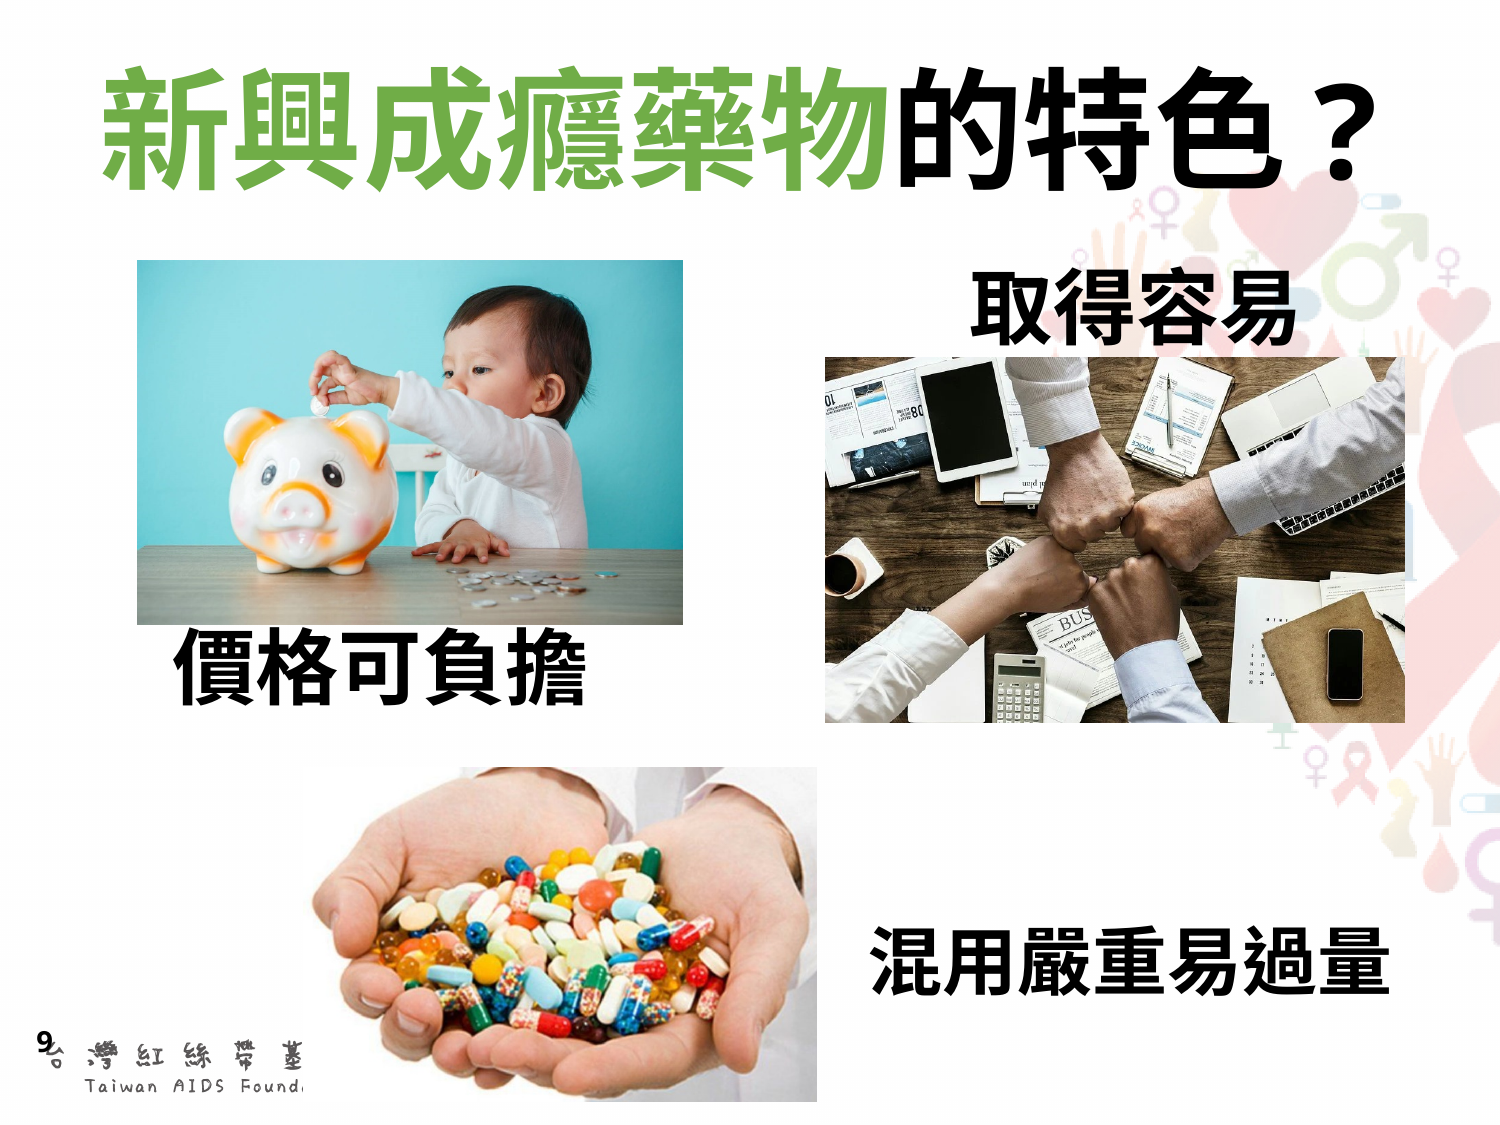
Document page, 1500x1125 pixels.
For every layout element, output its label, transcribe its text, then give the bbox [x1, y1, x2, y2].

text_box 混用嚴重易過量 [852, 907, 1447, 1013]
text_box 取得容易 [955, 248, 1371, 357]
picture [0, 0, 1500, 1125]
text_box 價格可負擔 [157, 607, 705, 723]
title 新興成癮藥物的特色? [84, 3, 1416, 271]
